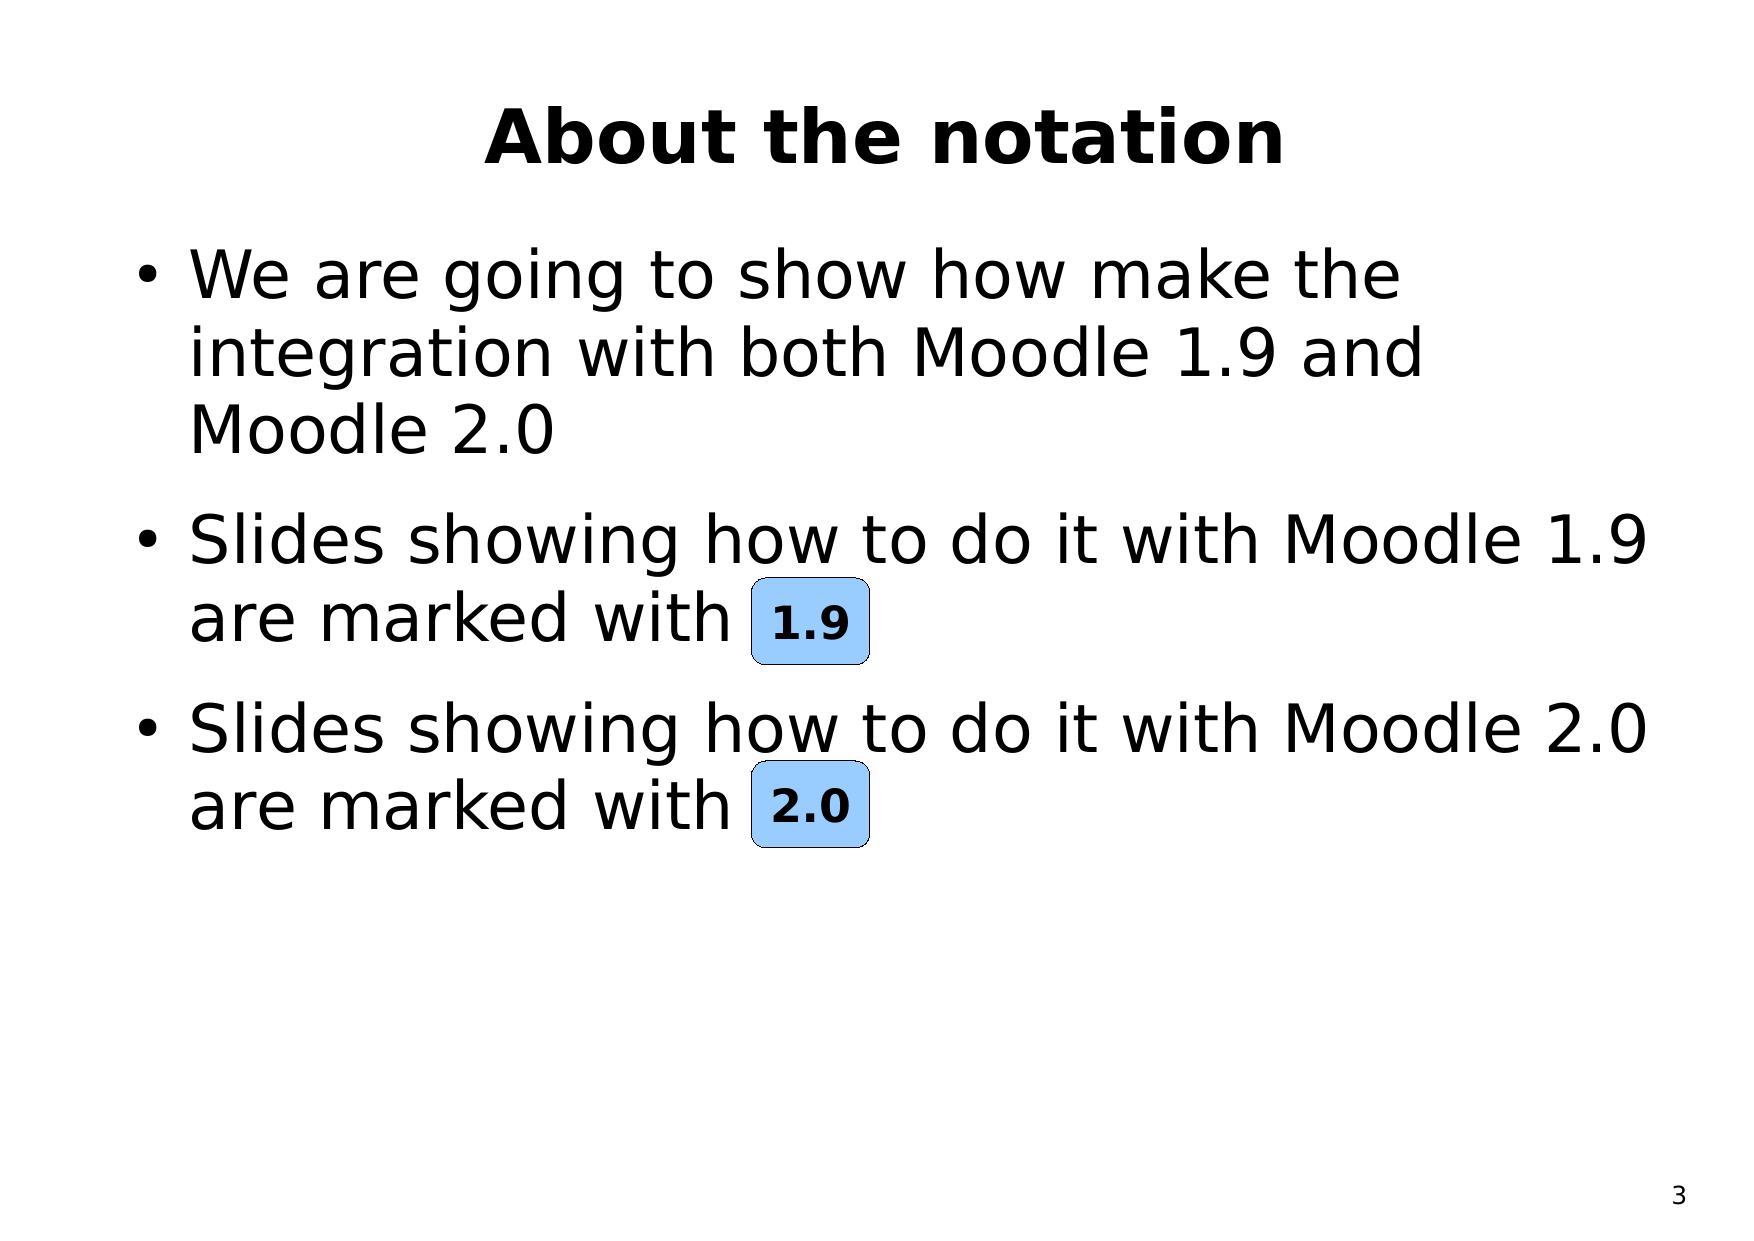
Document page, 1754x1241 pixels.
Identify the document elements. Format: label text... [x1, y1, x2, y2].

list We are going to show how make the integration with both Moodle 1.9 and Moodle 2.0 Slides showing how to do it with Moodle 1.9 are marked with Slides showing how to do it with Moodle 2.0 are marked with [118, 236, 1654, 1055]
title About the notation [59, 50, 1713, 227]
text_box 1.9 [751, 577, 870, 665]
text_box 2.0 [751, 760, 870, 848]
